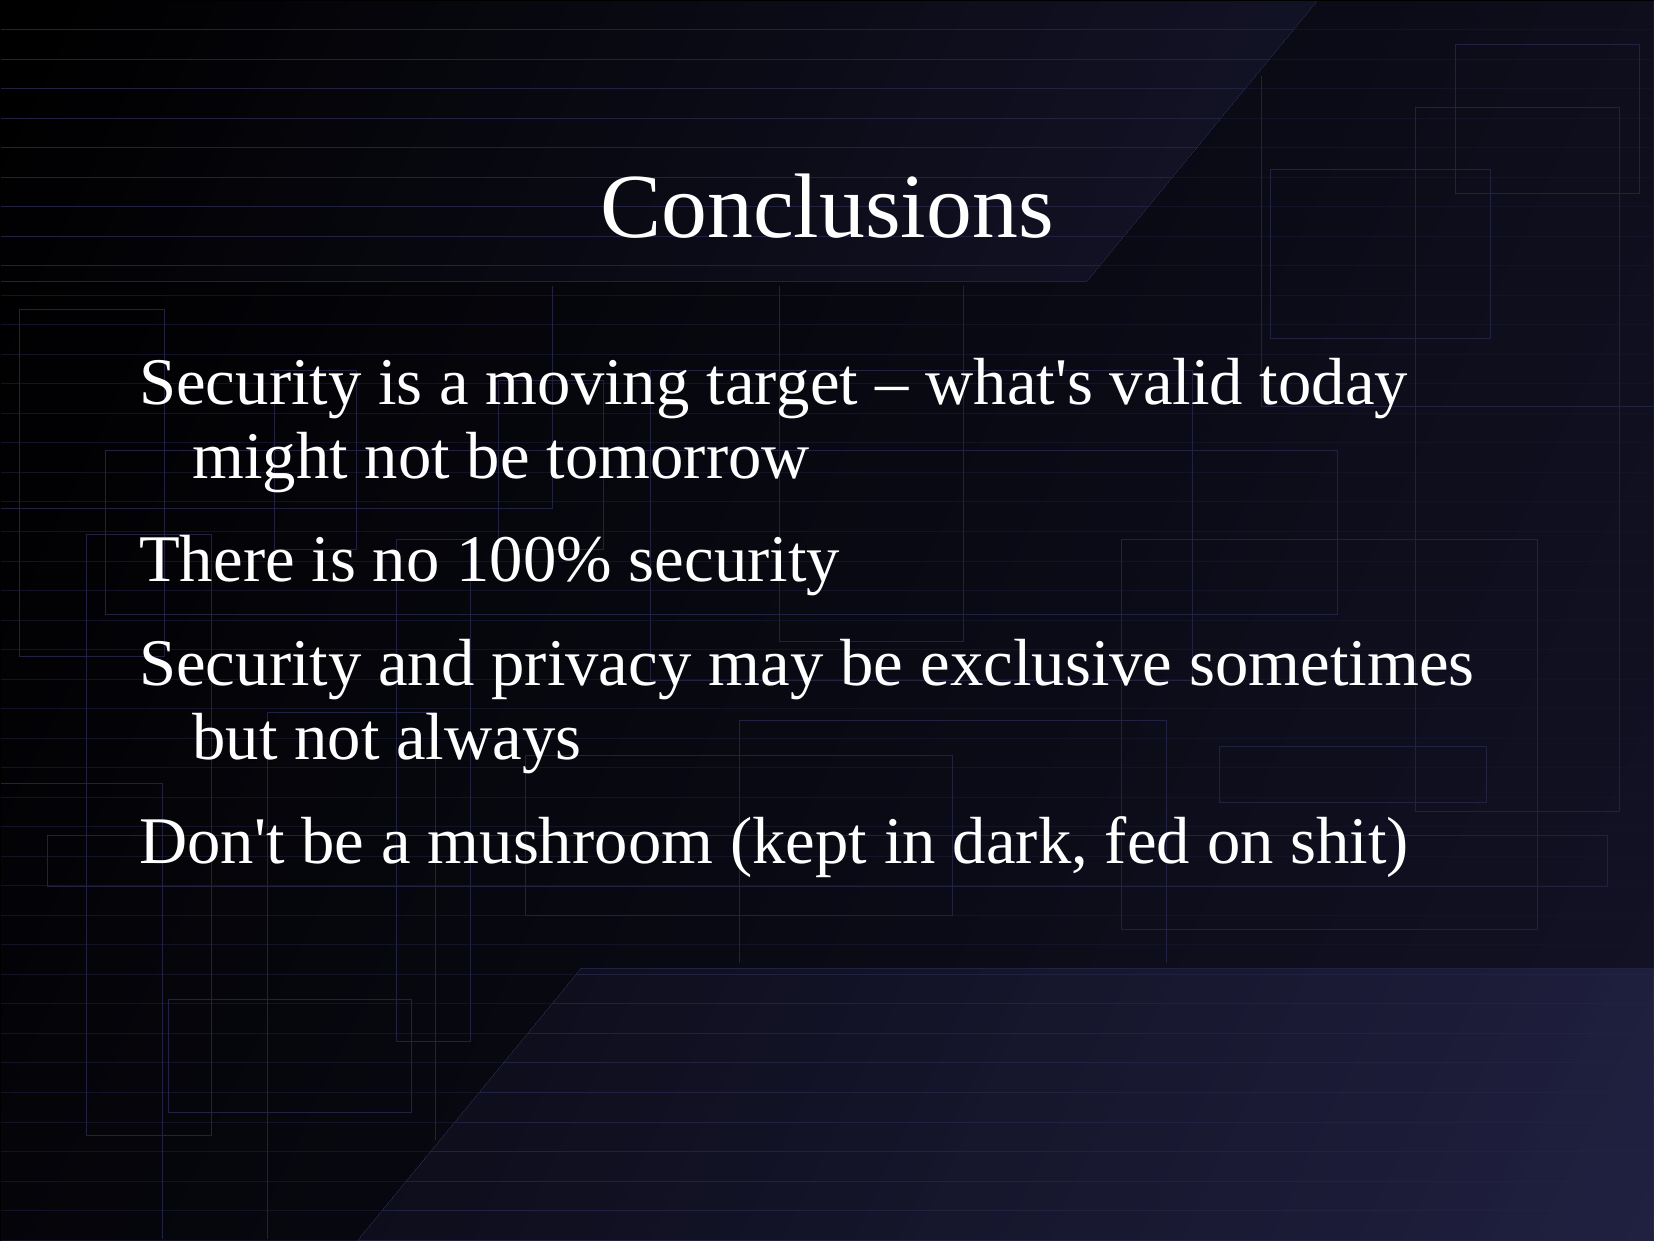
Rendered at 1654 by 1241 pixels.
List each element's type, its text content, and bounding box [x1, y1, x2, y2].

list Security is a moving target – what's valid today might not be tomorrow There is no 100% security Security and privacy may be exclusive sometimes but not always Don't be a mushroom (kept in dark, fed on shit) [121, 344, 1534, 1127]
title Conclusions [121, 102, 1534, 311]
